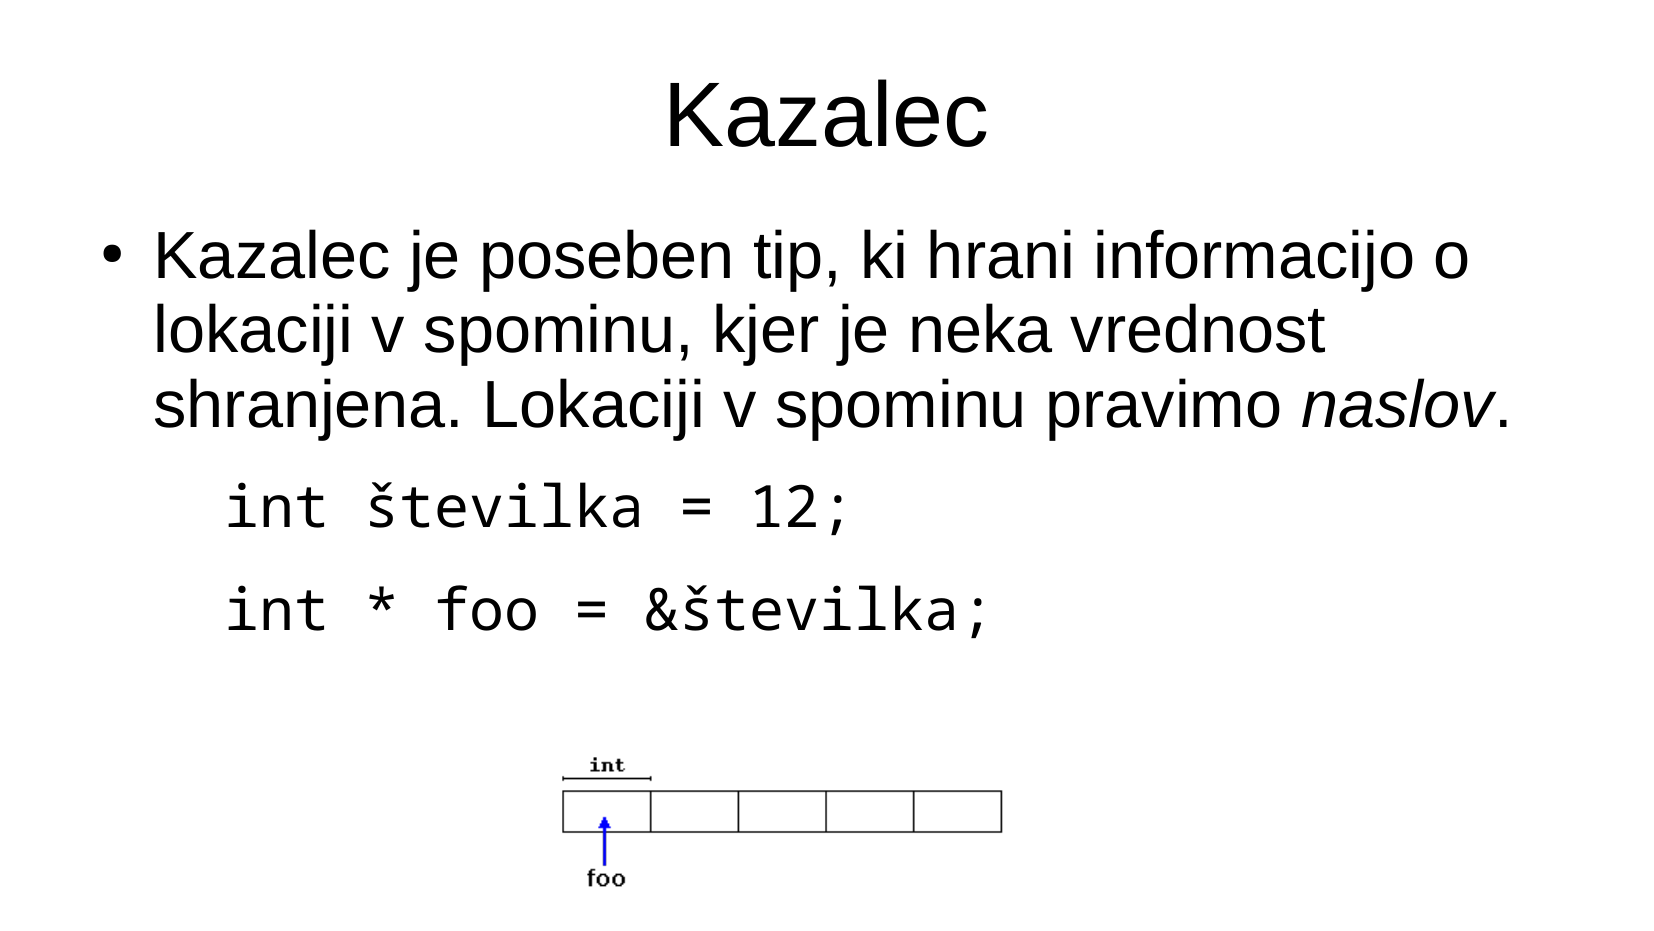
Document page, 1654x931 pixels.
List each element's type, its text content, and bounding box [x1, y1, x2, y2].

picture [561, 756, 1004, 897]
list Kazalec je poseben tip, ki hrani informacijo o lokaciji v spominu, kjer je neka vrednost shranjena. Lokaciji v spominu pravimo naslov. int številka = 12; int * foo = &številka; [82, 217, 1571, 758]
title Kazalec [82, 37, 1571, 193]
